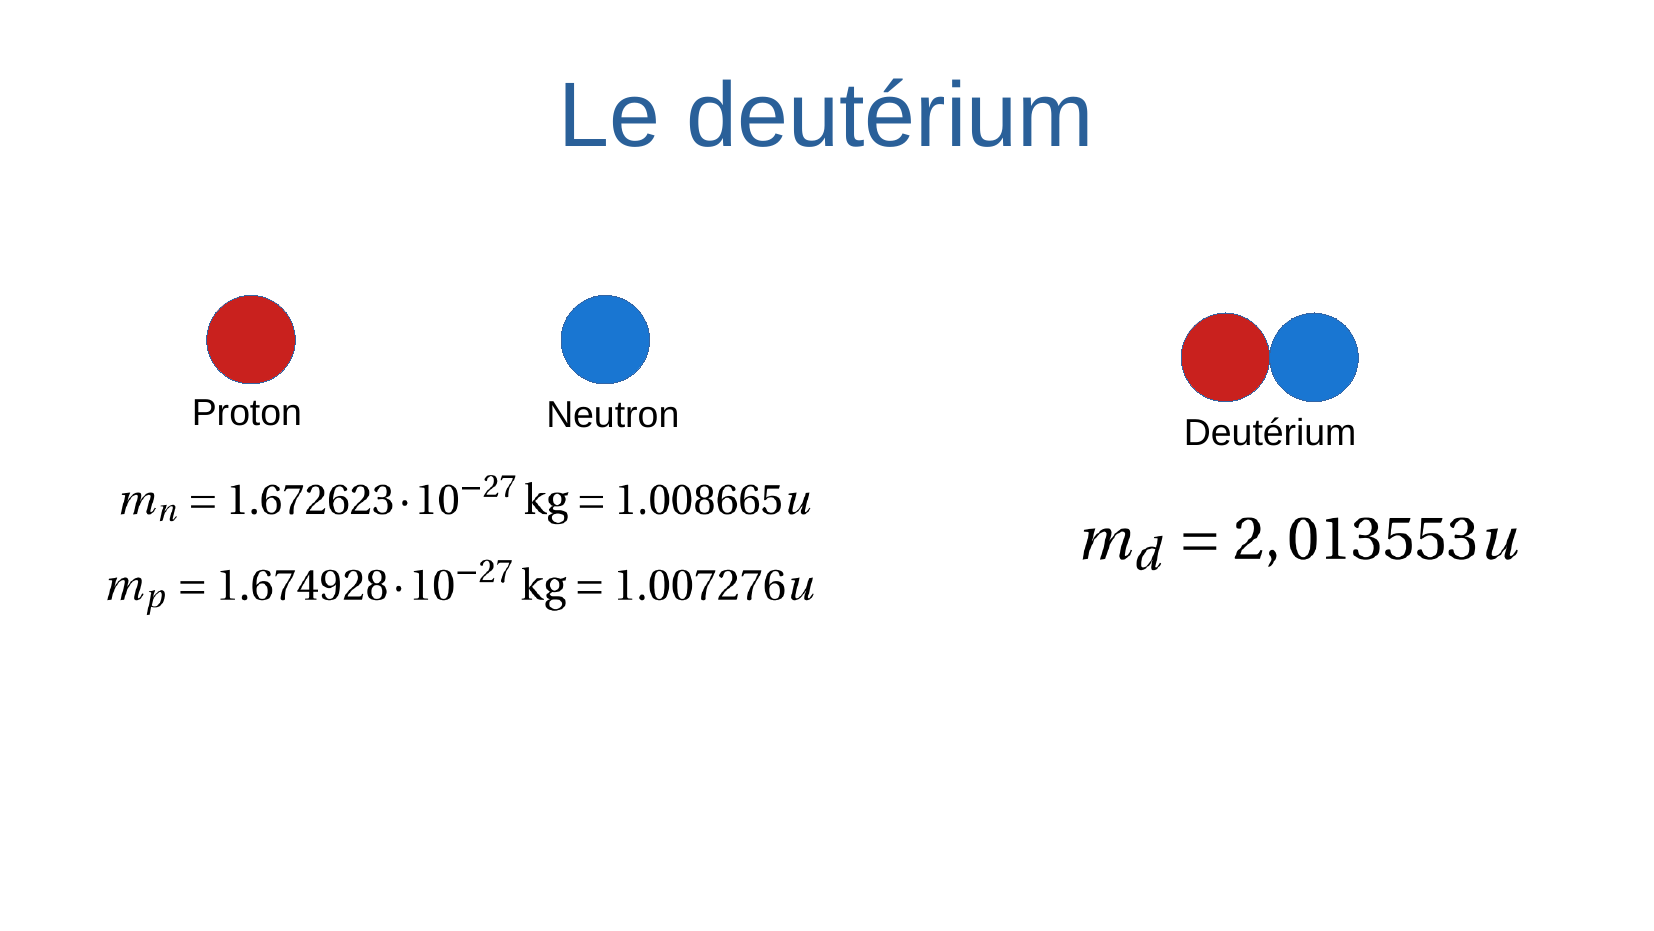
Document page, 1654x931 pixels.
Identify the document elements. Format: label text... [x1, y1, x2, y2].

text_box Neutron [531, 386, 739, 443]
text_box [206, 295, 296, 383]
text_box Deutérium [1169, 403, 1406, 461]
title Le deutérium [82, 37, 1571, 193]
picture [88, 554, 826, 621]
text_box [1181, 312, 1359, 402]
picture [1062, 490, 1549, 588]
picture [88, 464, 827, 532]
text_box Proton [177, 383, 355, 443]
text_box [561, 295, 650, 384]
